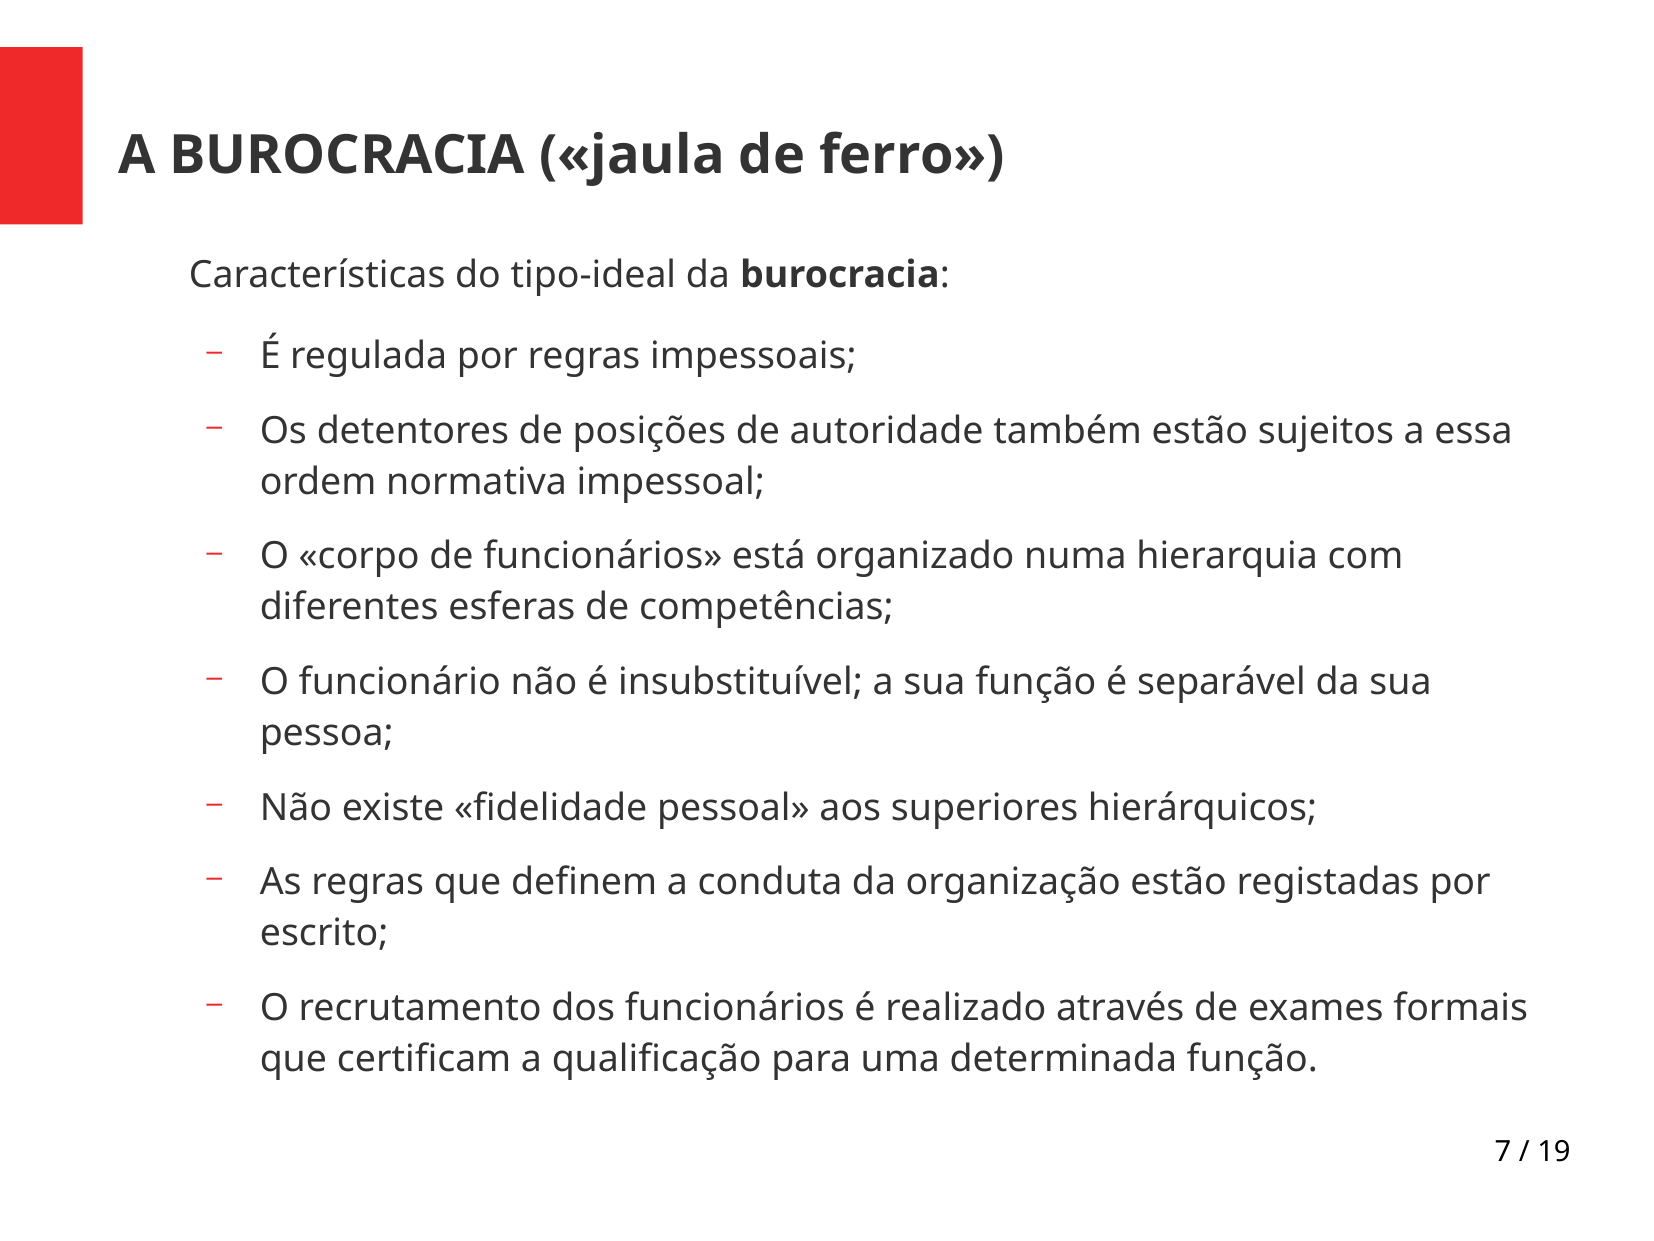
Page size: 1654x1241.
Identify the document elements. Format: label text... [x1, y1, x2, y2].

list Características do tipo-ideal da burocracia: É regulada por regras impessoais; Os detentores de posições de autoridade também estão sujeitos a essa ordem normativa impessoal; O «corpo de funcionários» está organizado numa hierarquia com diferentes esferas de competências; O funcionário não é insubstituível; a sua função é separável da sua pessoa; Não existe «fidelidade pessoal» aos superiores hierárquicos; As regras que definem a conduta da organização estão registadas por escrito; O recrutamento dos funcionários é realizado através de exames formais que certificam a qualificação para uma determinada função. [118, 248, 1536, 968]
title A BUROCRACIA («jaula de ferro») [118, 49, 1571, 257]
